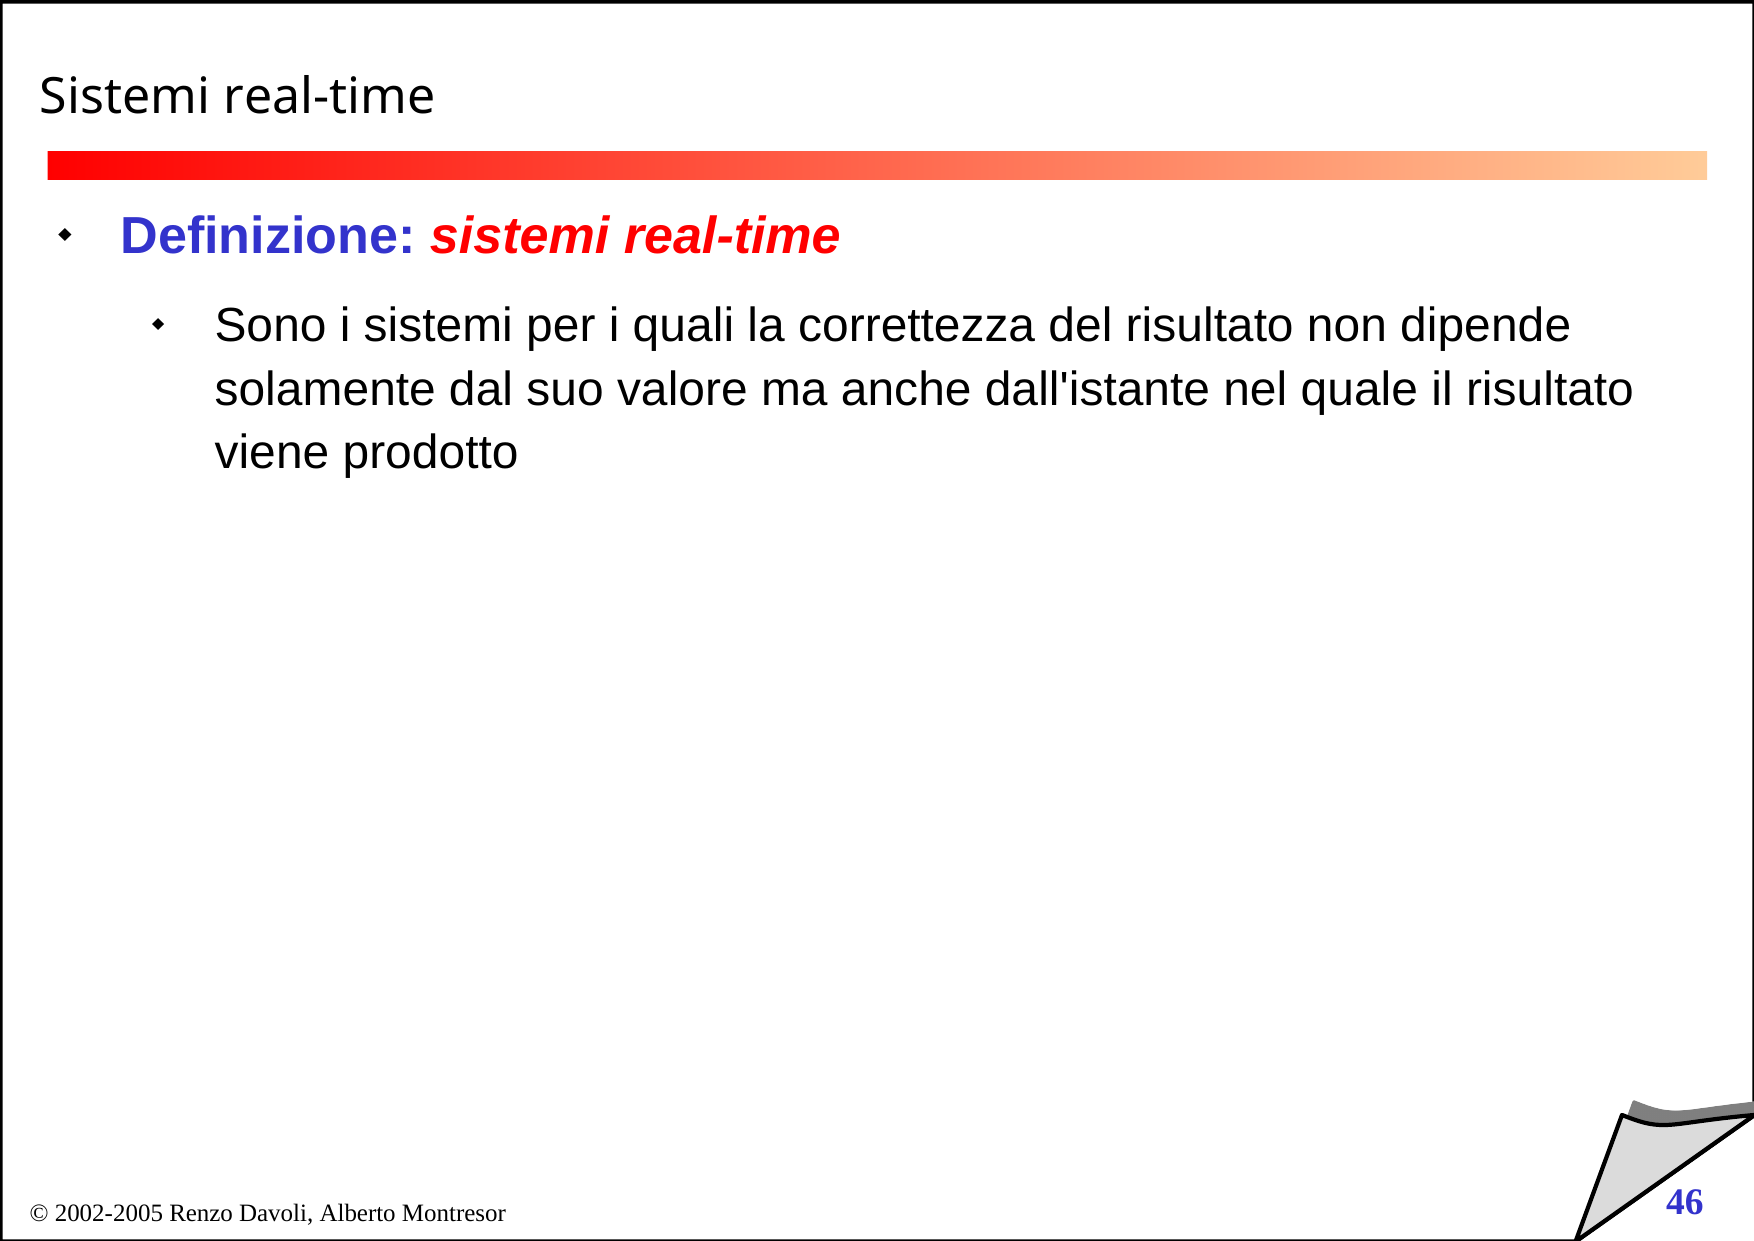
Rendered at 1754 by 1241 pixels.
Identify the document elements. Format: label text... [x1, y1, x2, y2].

title Sistemi real-time [40, 49, 1713, 144]
list Definizione: sistemi real-time Sono i sistemi per i quali la correttezza del risultato non dipende solamente dal suo valore ma anche dall'istante nel quale il risultato viene prodotto [58, 206, 1696, 815]
